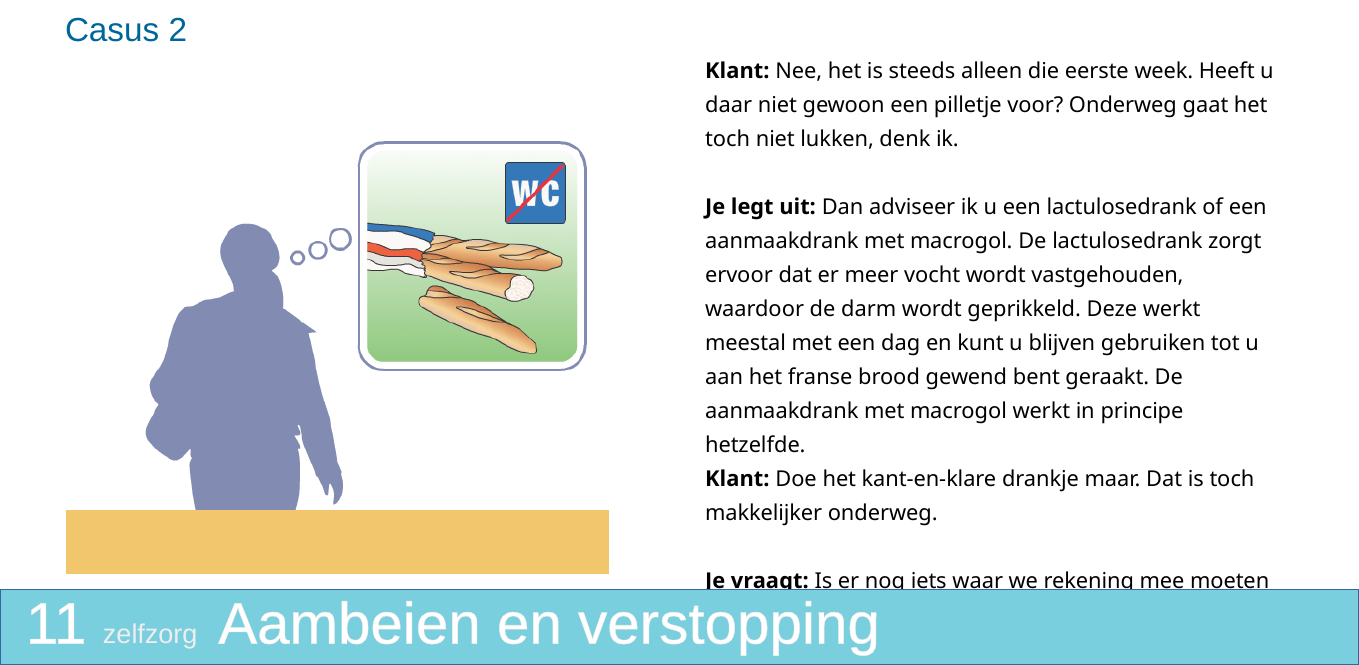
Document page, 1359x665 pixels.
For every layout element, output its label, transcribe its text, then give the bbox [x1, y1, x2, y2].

picture [66, 118, 609, 574]
title Casus 2 [65, 11, 1288, 86]
text_box Klant: Nee, het is steeds alleen die eerste week. Heeft u daar niet gewoon een pilletje voor? Onderweg gaat het toch niet lukken, denk ik. Je legt uit: Dan adviseer ik u een lactulosedrank of een aanmaakdrank met macrogol. De lactulosedrank zorgt ervoor dat er meer vocht wordt vastgehouden, waardoor de darm wordt geprikkeld. Deze werkt meestal met een dag en kunt u blijven gebruiken tot u aan het franse brood gewend bent geraakt. De aanmaakdrank met macrogol werkt in principe hetzelfde. Klant: Doe het kant-en-klare drankje maar. Dat is toch makkelijker onderweg. Je vraagt: Is er nog iets waar we rekening mee moeten houden? Ziektes, medicijnen die u slikt, zwangerschap? Klant: Nee, helemaal niets. [690, 43, 1300, 589]
title 11 zelfzorg Aambeien en verstopping [26, 590, 993, 665]
text_box [0, 589, 1359, 665]
